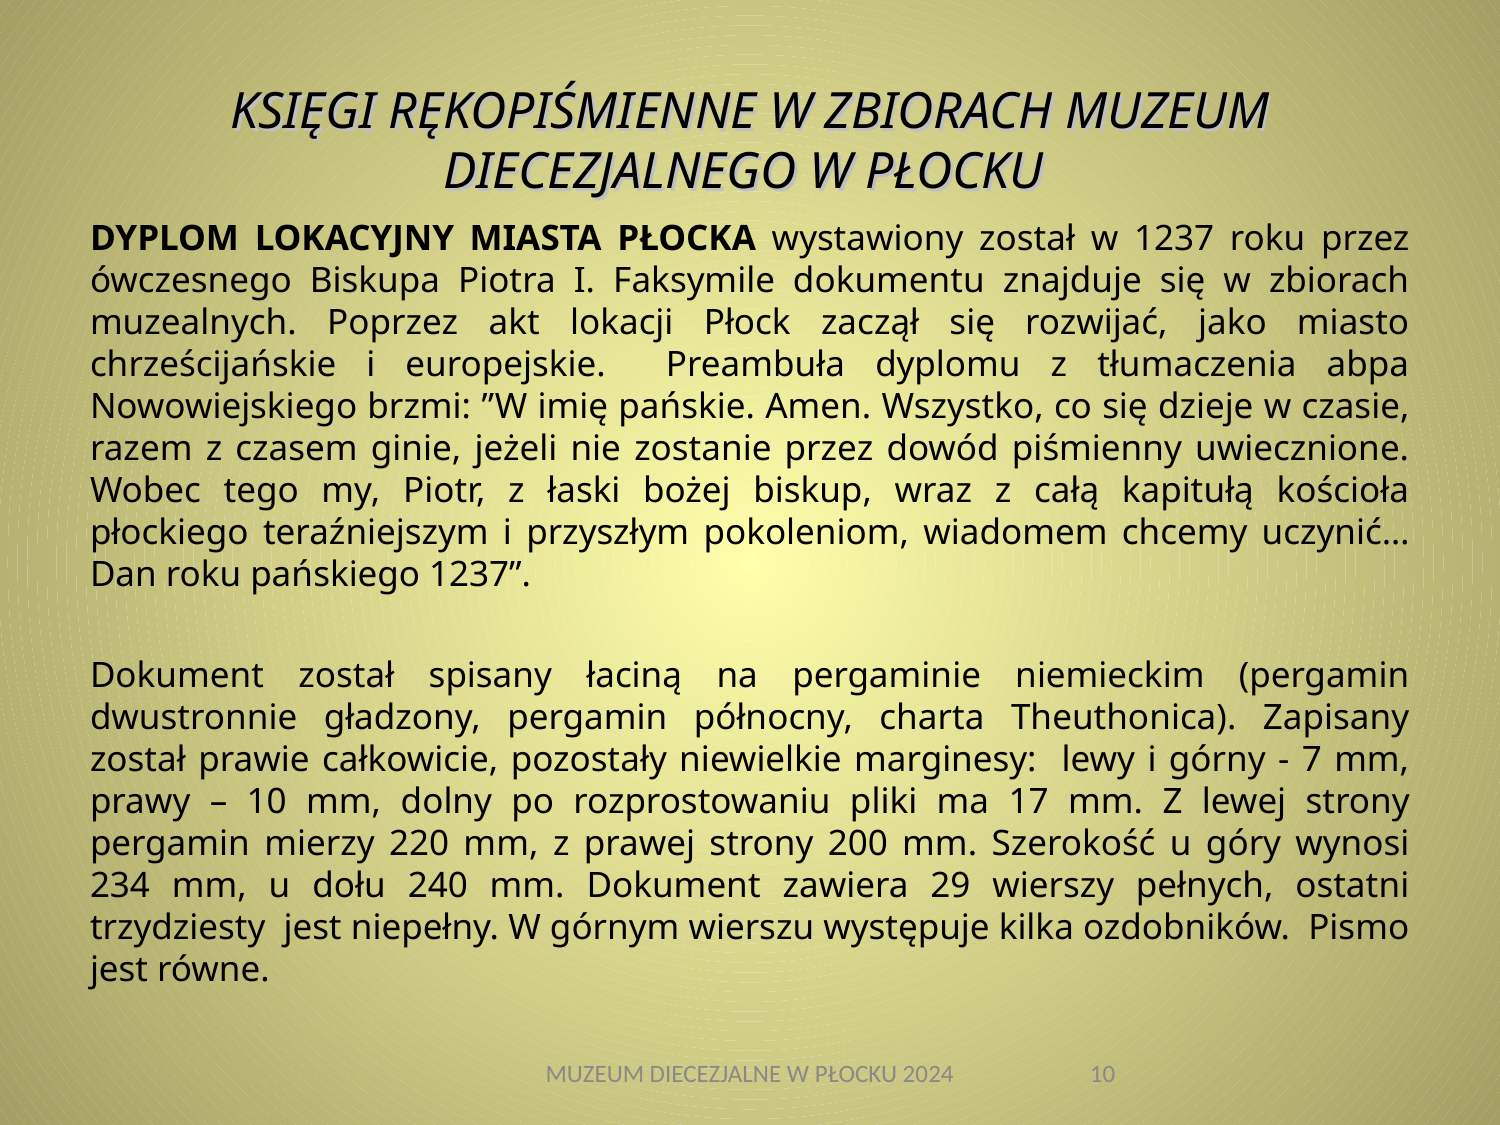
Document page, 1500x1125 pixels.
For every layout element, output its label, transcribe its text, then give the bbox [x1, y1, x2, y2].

list DYPLOM LOKACYJNY MIASTA PŁOCKA wystawiony został w 1237 roku przez ówczesnego Biskupa Piotra I. Faksymile dokumentu znajduje się w zbiorach muzealnych. Poprzez akt lokacji Płock zaczął się rozwijać, jako miasto chrześcijańskie i europejskie. Preambuła dyplomu z tłumaczenia abpa Nowowiejskiego brzmi: ”W imię pańskie. Amen. Wszystko, co się dzieje w czasie, razem z czasem ginie, jeżeli nie zostanie przez dowód piśmienny uwiecznione. Wobec tego my, Piotr, z łaski bożej biskup, wraz z całą kapitułą kościoła płockiego teraźniejszym i przyszłym pokoleniom, wiadomem chcemy uczynić… Dan roku pańskiego 1237”. Dokument został spisany łaciną na pergaminie niemieckim (pergamin dwustronnie gładzony, pergamin północny, charta Theuthonica). Zapisany został prawie całkowicie, pozostały niewielkie marginesy: lewy i górny - 7 mm, prawy – 10 mm, dolny po rozprostowaniu pliki ma 17 mm. Z lewej strony pergamin mierzy 220 mm, z prawej strony 200 mm. Szerokość u góry wynosi 234 mm, u dołu 240 mm. Dokument zawiera 29 wierszy pełnych, ostatni trzydziesty jest niepełny. W górnym wierszu występuje kilka ozdobników. Pismo jest równe. [75, 208, 1426, 1005]
title KSIĘGI RĘKOPIŚMIENNE W ZBIORACH MUZEUM DIECEZJALNEGO W PŁOCKU [75, 45, 1426, 208]
text_box [1074, 1042, 1426, 1103]
text_box MUZEUM DIECEZJALNE W PŁOCKU 2024 [512, 1042, 988, 1103]
